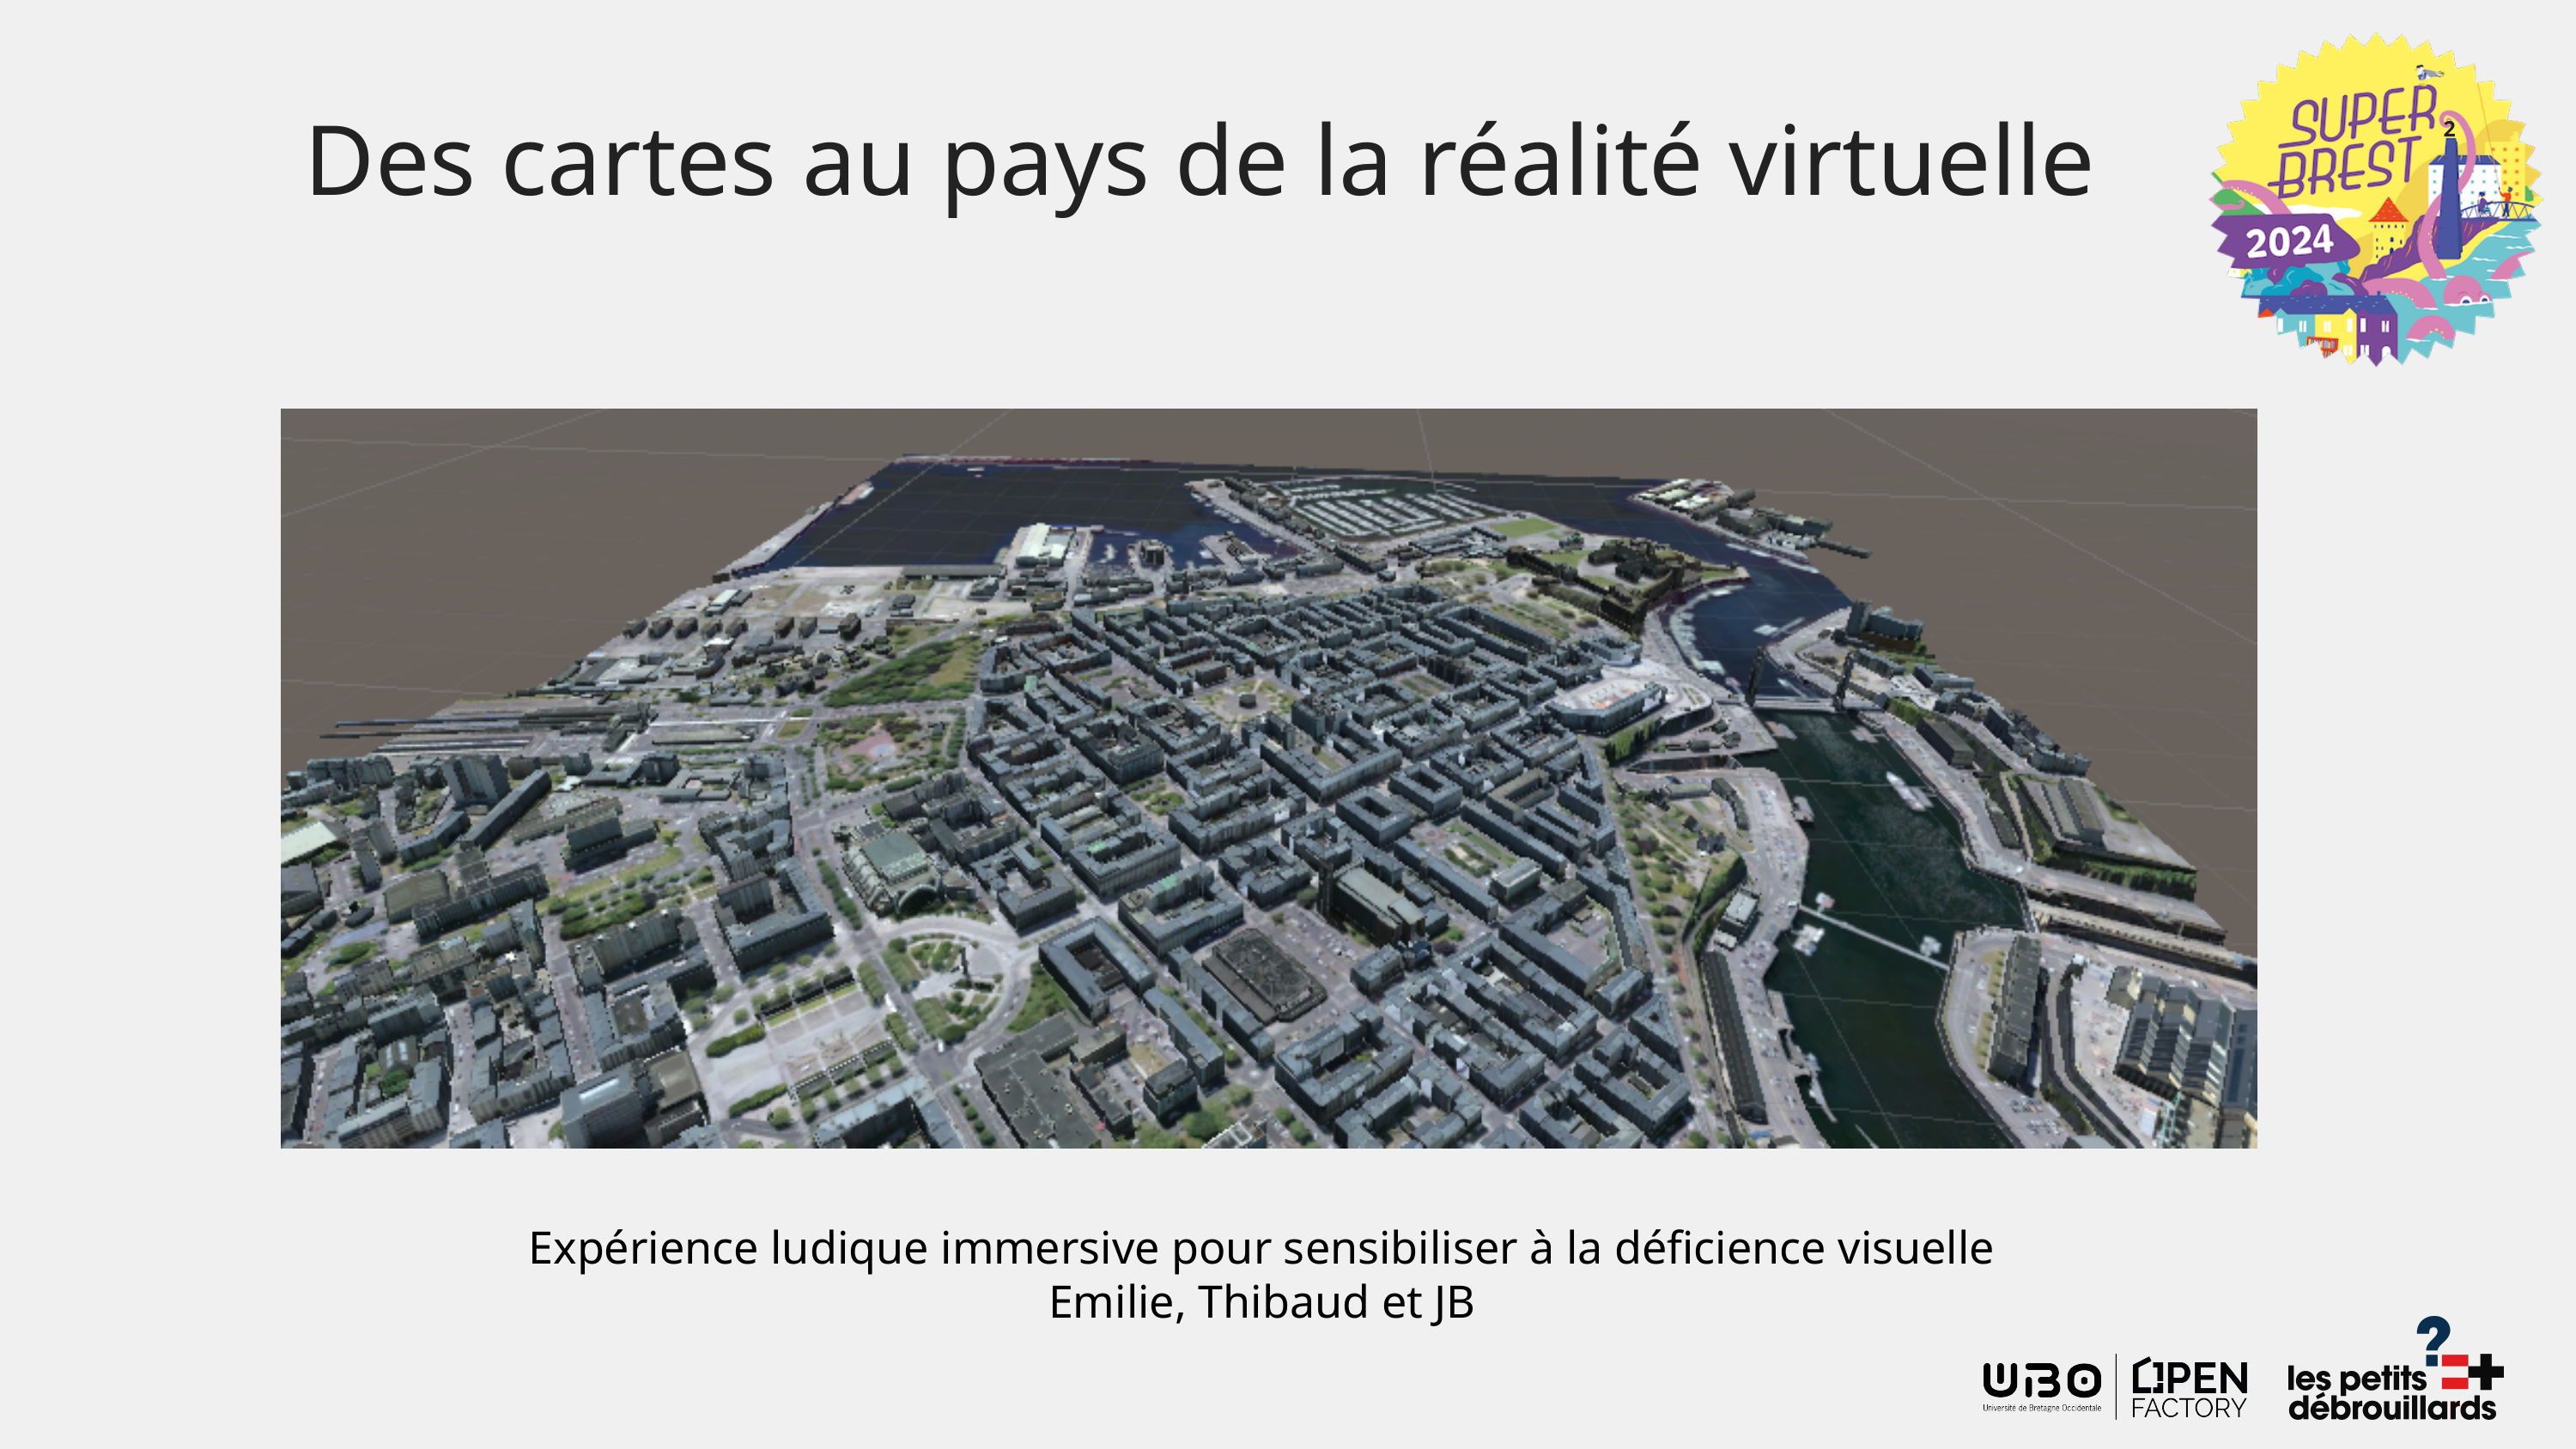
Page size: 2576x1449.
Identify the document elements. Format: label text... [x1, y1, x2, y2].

picture [2288, 1316, 2504, 1420]
list Expérience ludique immersive pour sensibiliser à la déficience visuelle Emilie, Thibaud et JB [273, 1219, 2187, 1379]
picture [2176, 0, 2576, 400]
picture [1984, 1354, 2247, 1420]
picture [281, 409, 2257, 1149]
title Des cartes au pays de la réalité virtuelle [273, 94, 2129, 311]
slide_number <numéro> [2307, 124, 2456, 145]
